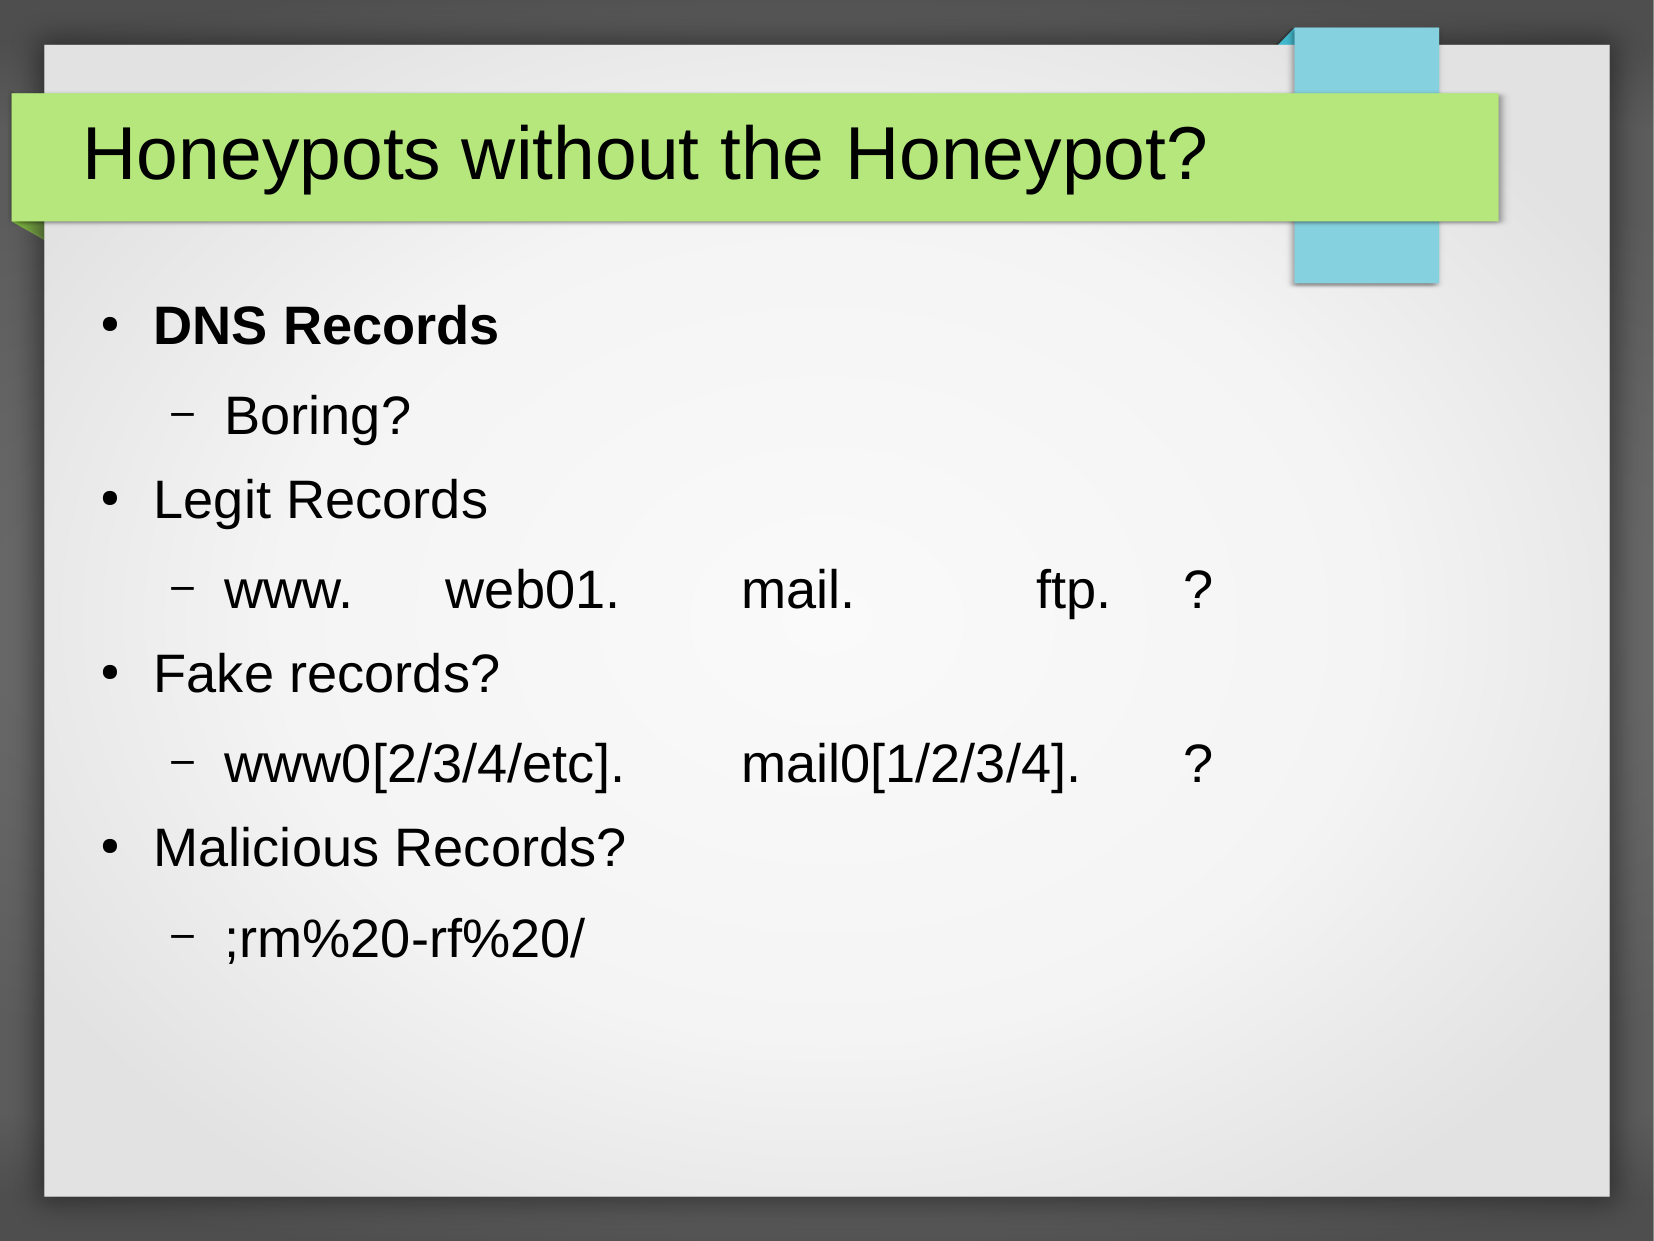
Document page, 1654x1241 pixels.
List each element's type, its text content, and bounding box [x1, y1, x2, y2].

list DNS Records Boring? Legit Records www. web01. mail. ftp. ? Fake records? www0[2/3/4/etc]. mail0[1/2/3/4]. ? Malicious Records? ;rm%20-rf%20/ [82, 295, 1571, 1099]
title Honeypots without the Honeypot? [82, 94, 1264, 213]
picture [0, 0, 1654, 1241]
